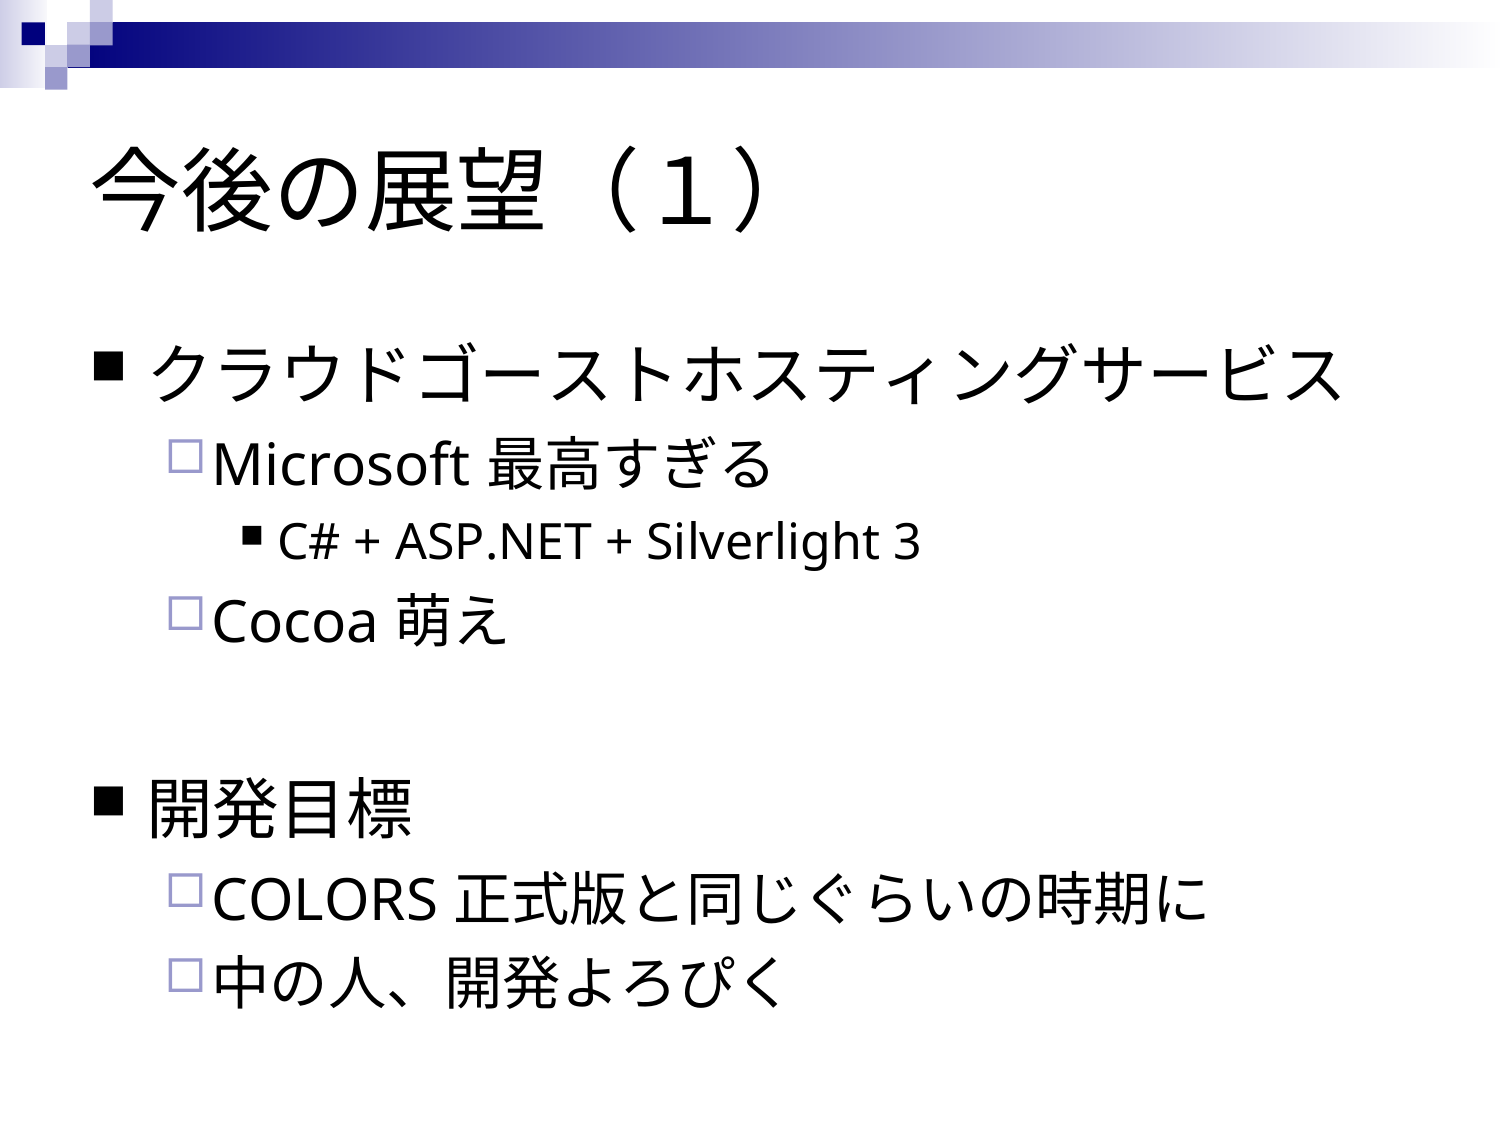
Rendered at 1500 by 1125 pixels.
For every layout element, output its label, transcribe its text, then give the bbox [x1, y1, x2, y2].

list クラウドゴーストホスティングサービス Microsoft 最高すぎる C# + ASP.NET + Silverlight 3 Cocoa 萌え 開発目標 COLORS 正式版と同じぐらいの時期に 中の人、開発よろぴく [75, 324, 1426, 1025]
title 今後の展望（１） [75, 62, 1426, 313]
